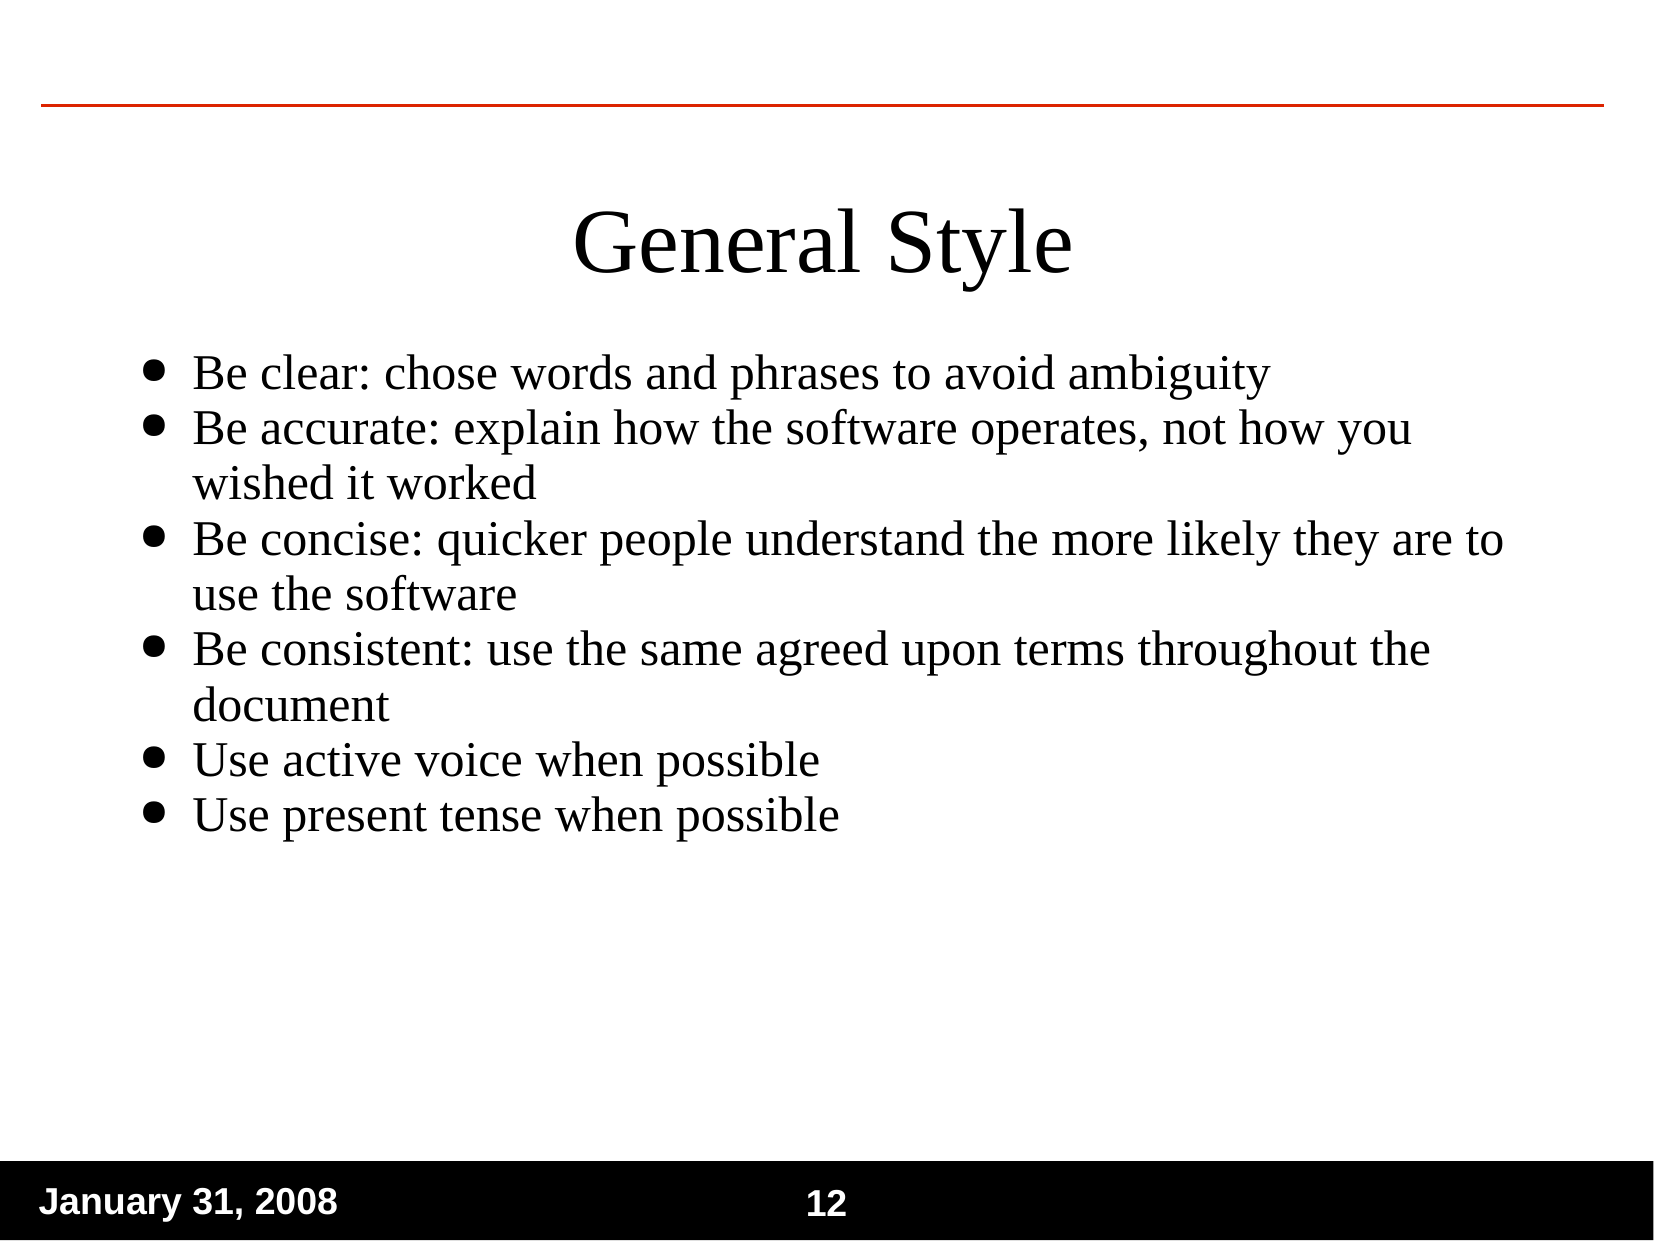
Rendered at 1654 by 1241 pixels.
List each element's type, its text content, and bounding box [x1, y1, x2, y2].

title General Style [117, 137, 1530, 346]
list Be clear: chose words and phrases to avoid ambiguity Be accurate: explain how the software operates, not how you wished it worked Be concise: quicker people understand the more likely they are to use the software Be consistent: use the same agreed upon terms throughout the document Use active voice when possible Use present tense when possible [121, 344, 1534, 1127]
